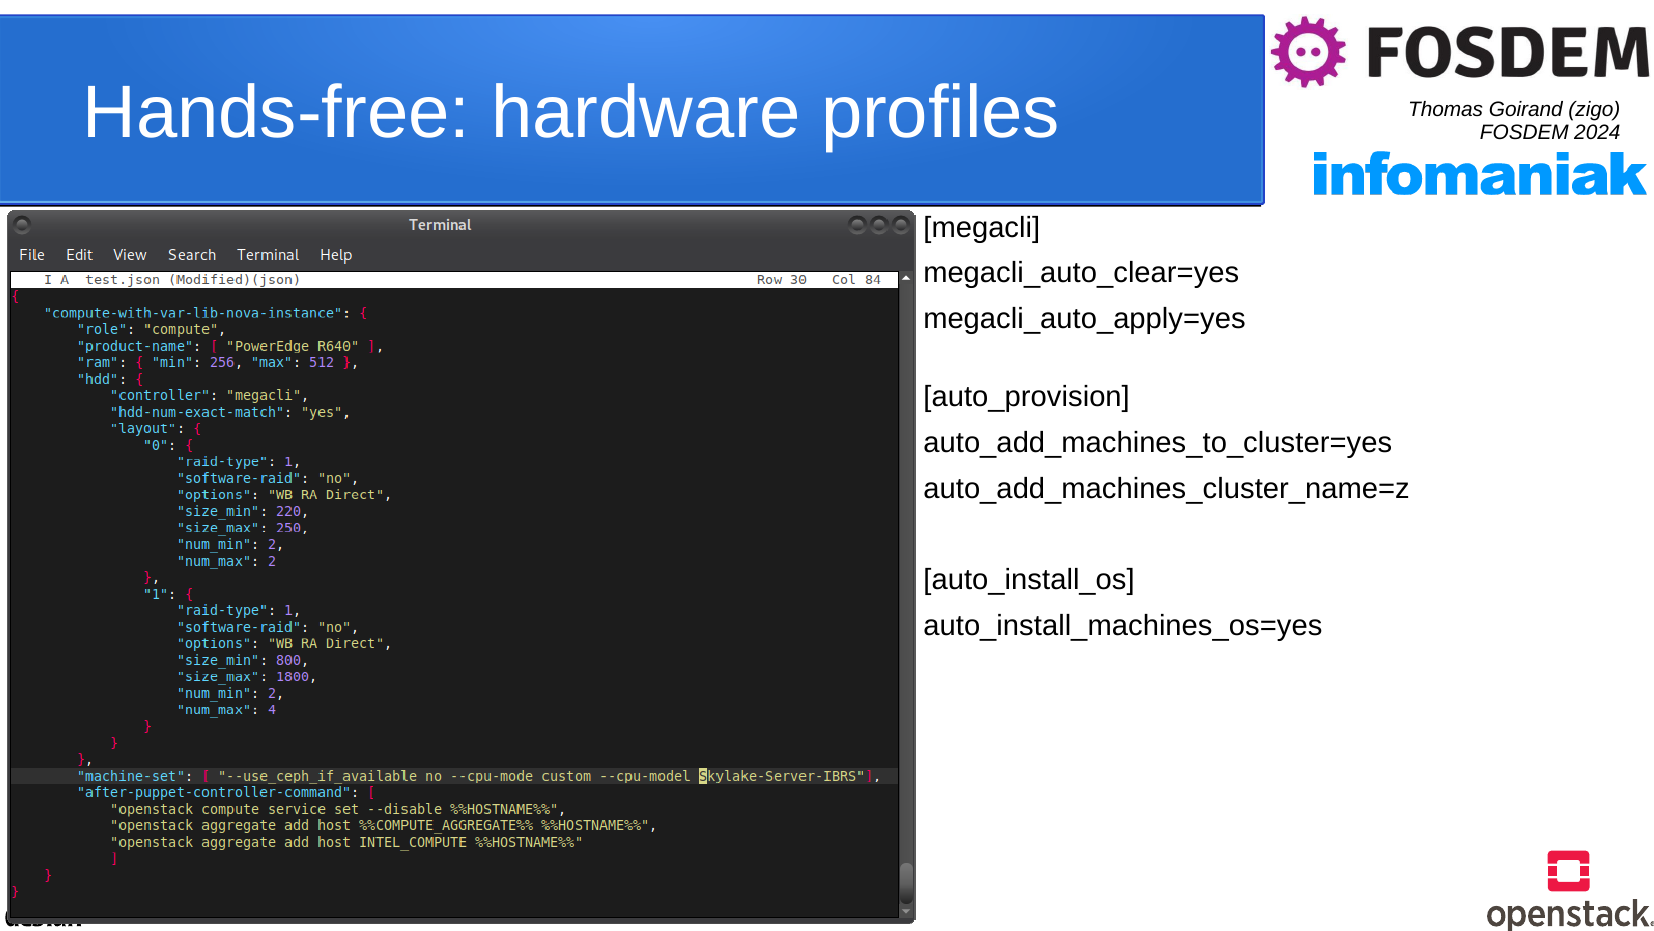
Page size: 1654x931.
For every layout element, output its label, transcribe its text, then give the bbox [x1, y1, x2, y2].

picture [1314, 151, 1647, 195]
picture [1269, 14, 1651, 90]
picture [7, 210, 916, 924]
title Hands-free: hardware profiles [82, 35, 1235, 189]
list [megacli] megacli_auto_clear=yes megacli_auto_apply=yes [auto_provision] auto_add_machines_to_cluster=yes auto_add_machines_cluster_name=z [auto_install_os] auto_install_machines_os=yes [885, 210, 1636, 646]
